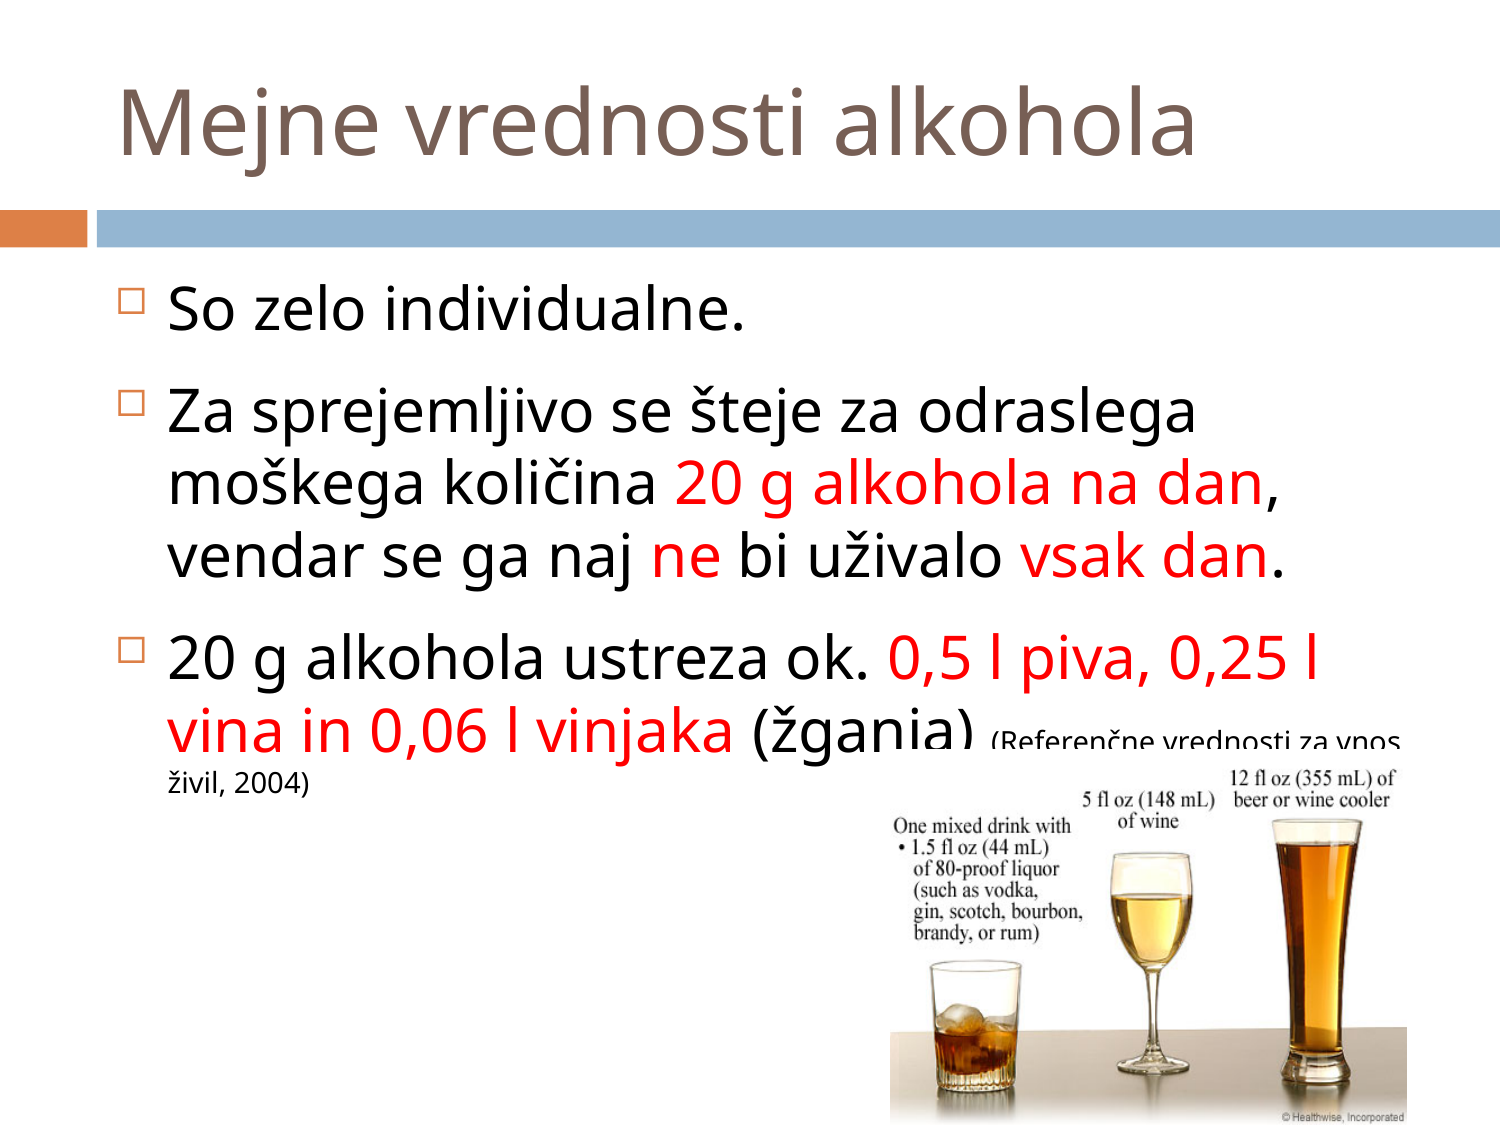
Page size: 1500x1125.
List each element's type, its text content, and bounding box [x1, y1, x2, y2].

title Mejne vrednosti alkohola [100, 37, 1438, 200]
picture [890, 749, 1407, 1125]
list So zelo individualne. Za sprejemljivo se šteje za odraslega moškega količina 20 g alkohola na dan, vendar se ga naj ne bi uživalo vsak dan. 20 g alkohola ustreza ok. 0,5 l piva, 0,25 l vina in 0,06 l vinjaka (žganja) (Referenčne vrednosti za vnos živil, 2004) [100, 262, 1438, 1000]
